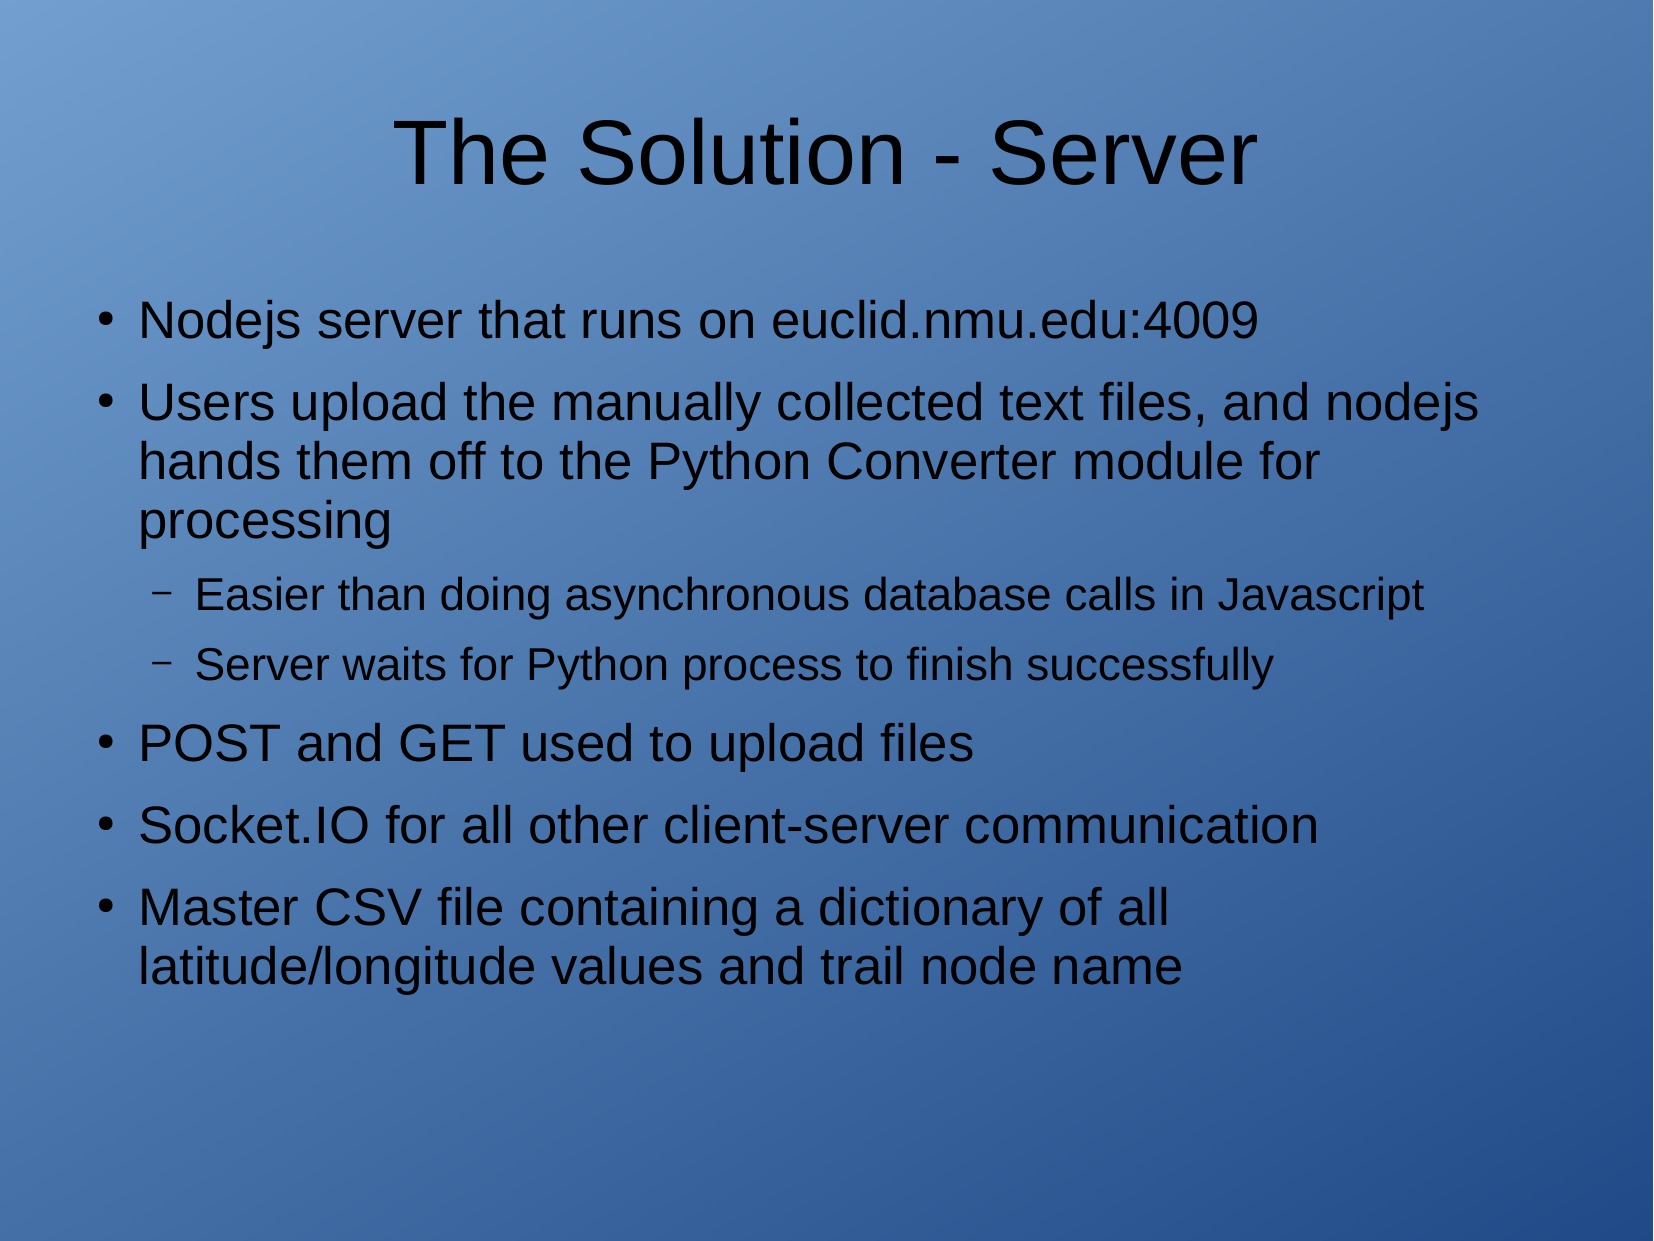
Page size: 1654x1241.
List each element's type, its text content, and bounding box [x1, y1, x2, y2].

list Nodejs server that runs on euclid.nmu.edu:4009 Users upload the manually collected text files, and nodejs hands them off to the Python Converter module for processing Easier than doing asynchronous database calls in Javascript Server waits for Python process to finish successfully POST and GET used to upload files Socket.IO for all other client-server communication Master CSV file containing a dictionary of all latitude/longitude values and trail node name [82, 290, 1571, 1010]
title The Solution - Server [82, 49, 1571, 257]
